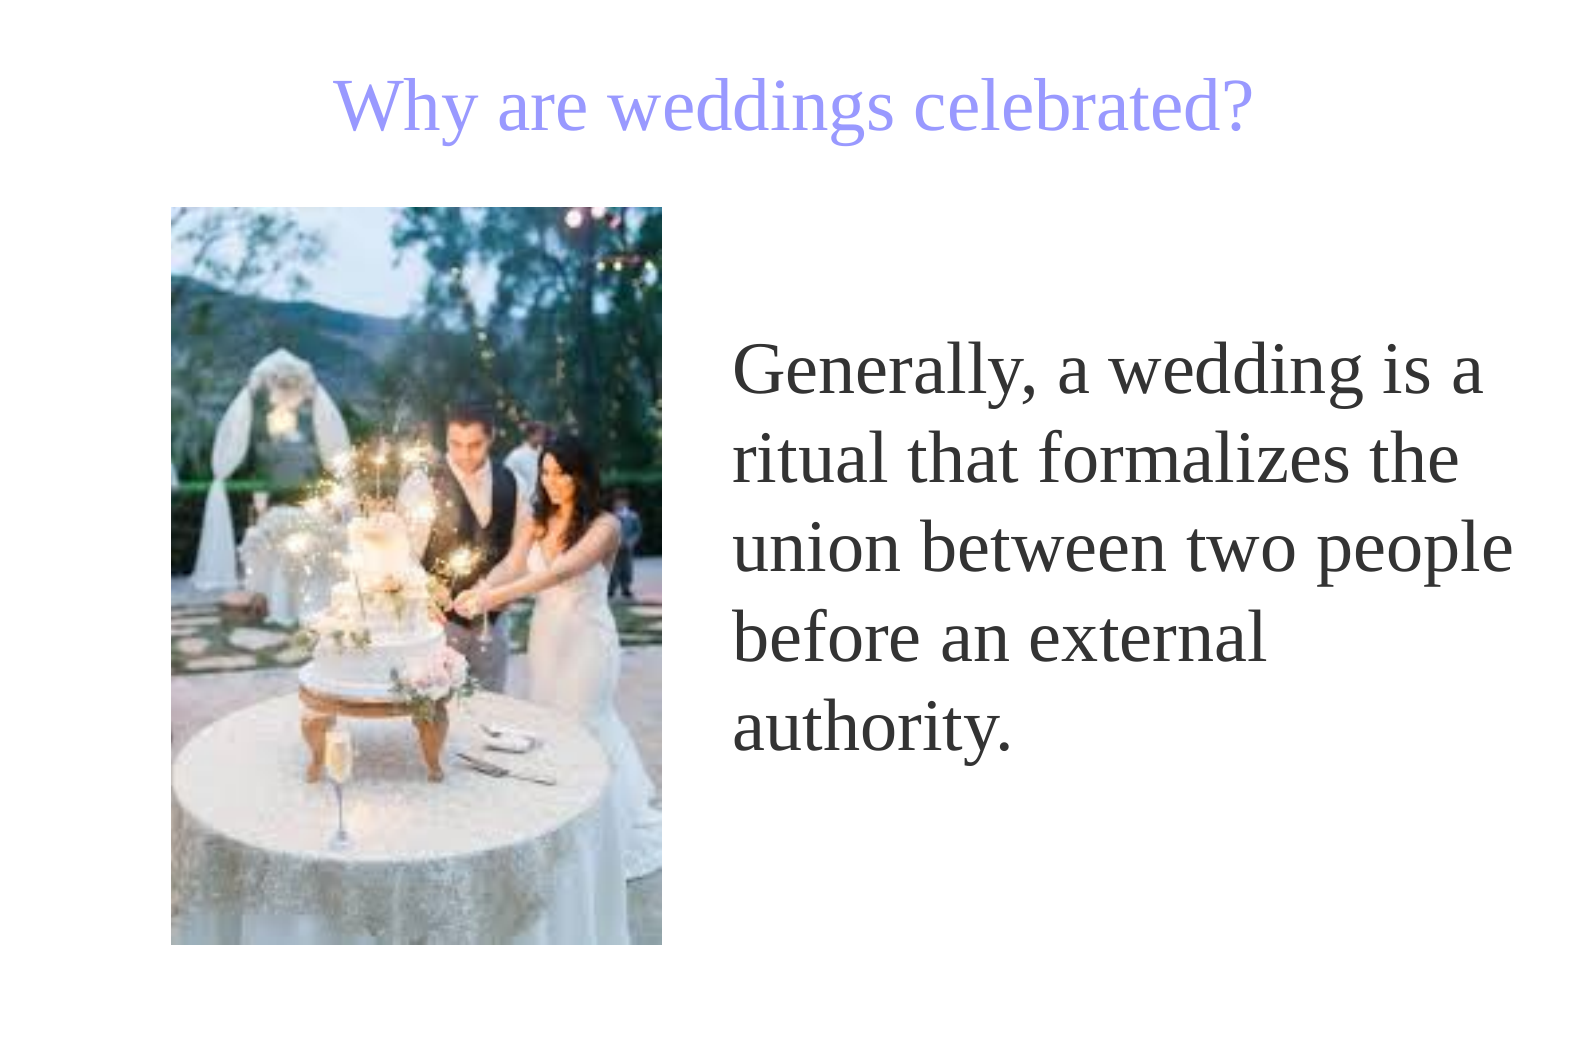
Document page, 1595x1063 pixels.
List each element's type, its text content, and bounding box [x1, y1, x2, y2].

picture [171, 207, 662, 945]
list Generally, a wedding is a ritual that formalizes the union between two people before an external authority. [732, 319, 1551, 768]
title Why are weddings celebrated? [76, 11, 1512, 190]
